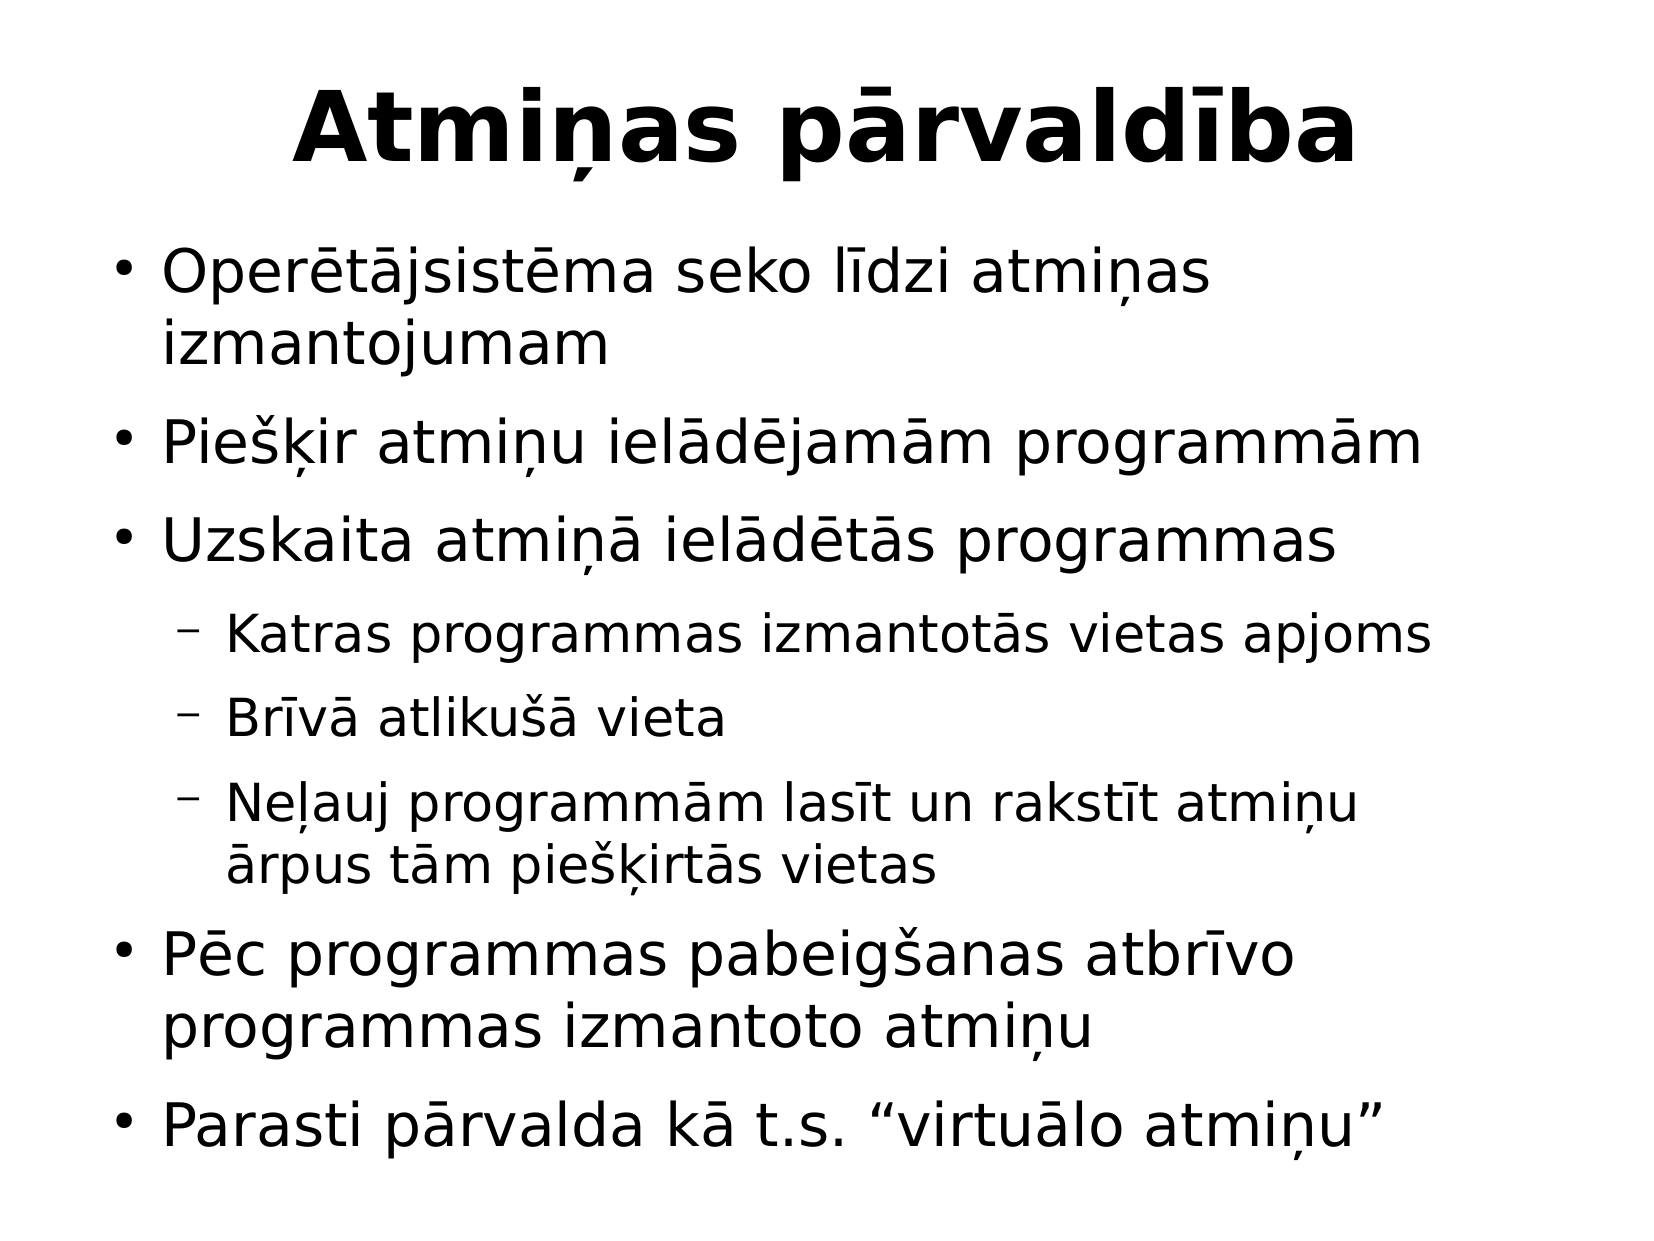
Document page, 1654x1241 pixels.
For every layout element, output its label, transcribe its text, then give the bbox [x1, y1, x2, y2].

list Operētājsistēma seko līdzi atmiņas izmantojumam Piešķir atmiņu ielādējamām programmām Uzskaita atmiņā ielādētās programmas Katras programmas izmantotās vietas apjoms Brīvā atlikušā vieta Neļauj programmām lasīt un rakstīt atmiņu ārpus tām piešķirtās vietas Pēc programmas pabeigšanas atbrīvo programmas izmantoto atmiņu Parasti pārvalda kā t.s. “virtuālo atmiņu” [82, 225, 1538, 1186]
title Atmiņas pārvaldība [82, 49, 1571, 196]
